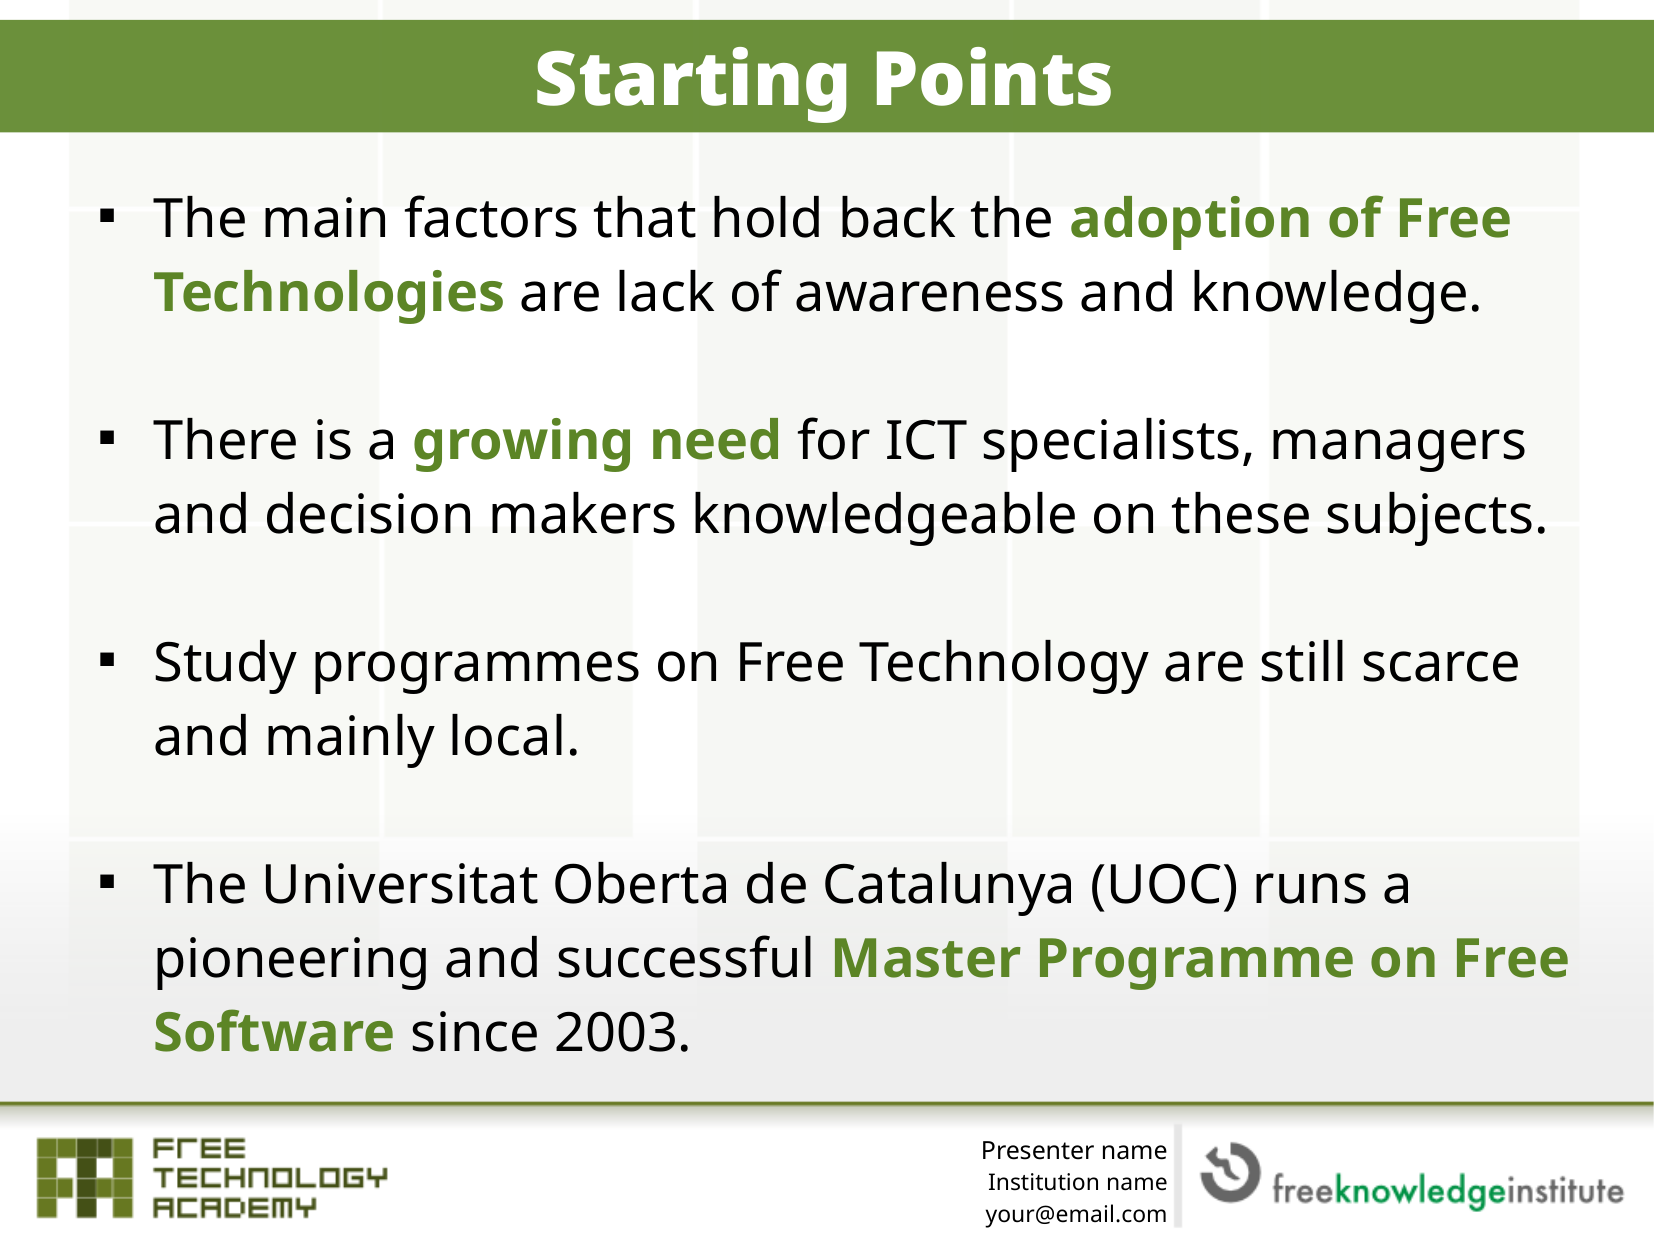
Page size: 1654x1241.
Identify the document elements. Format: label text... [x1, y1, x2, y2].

picture [0, 133, 1654, 1241]
list The main factors that hold back the adoption of Free Technologies are lack of awareness and knowledge. There is a growing need for ICT specialists, managers and decision makers knowledgeable on these subjects. Study programmes on Free Technology are still scarce and mainly local. The Universitat Oberta de Catalunya (UOC) runs a pioneering and successful Master Programme on Free Software since 2003. [82, 179, 1571, 1125]
picture [0, 0, 1654, 19]
title Starting Points [37, 32, 1613, 120]
